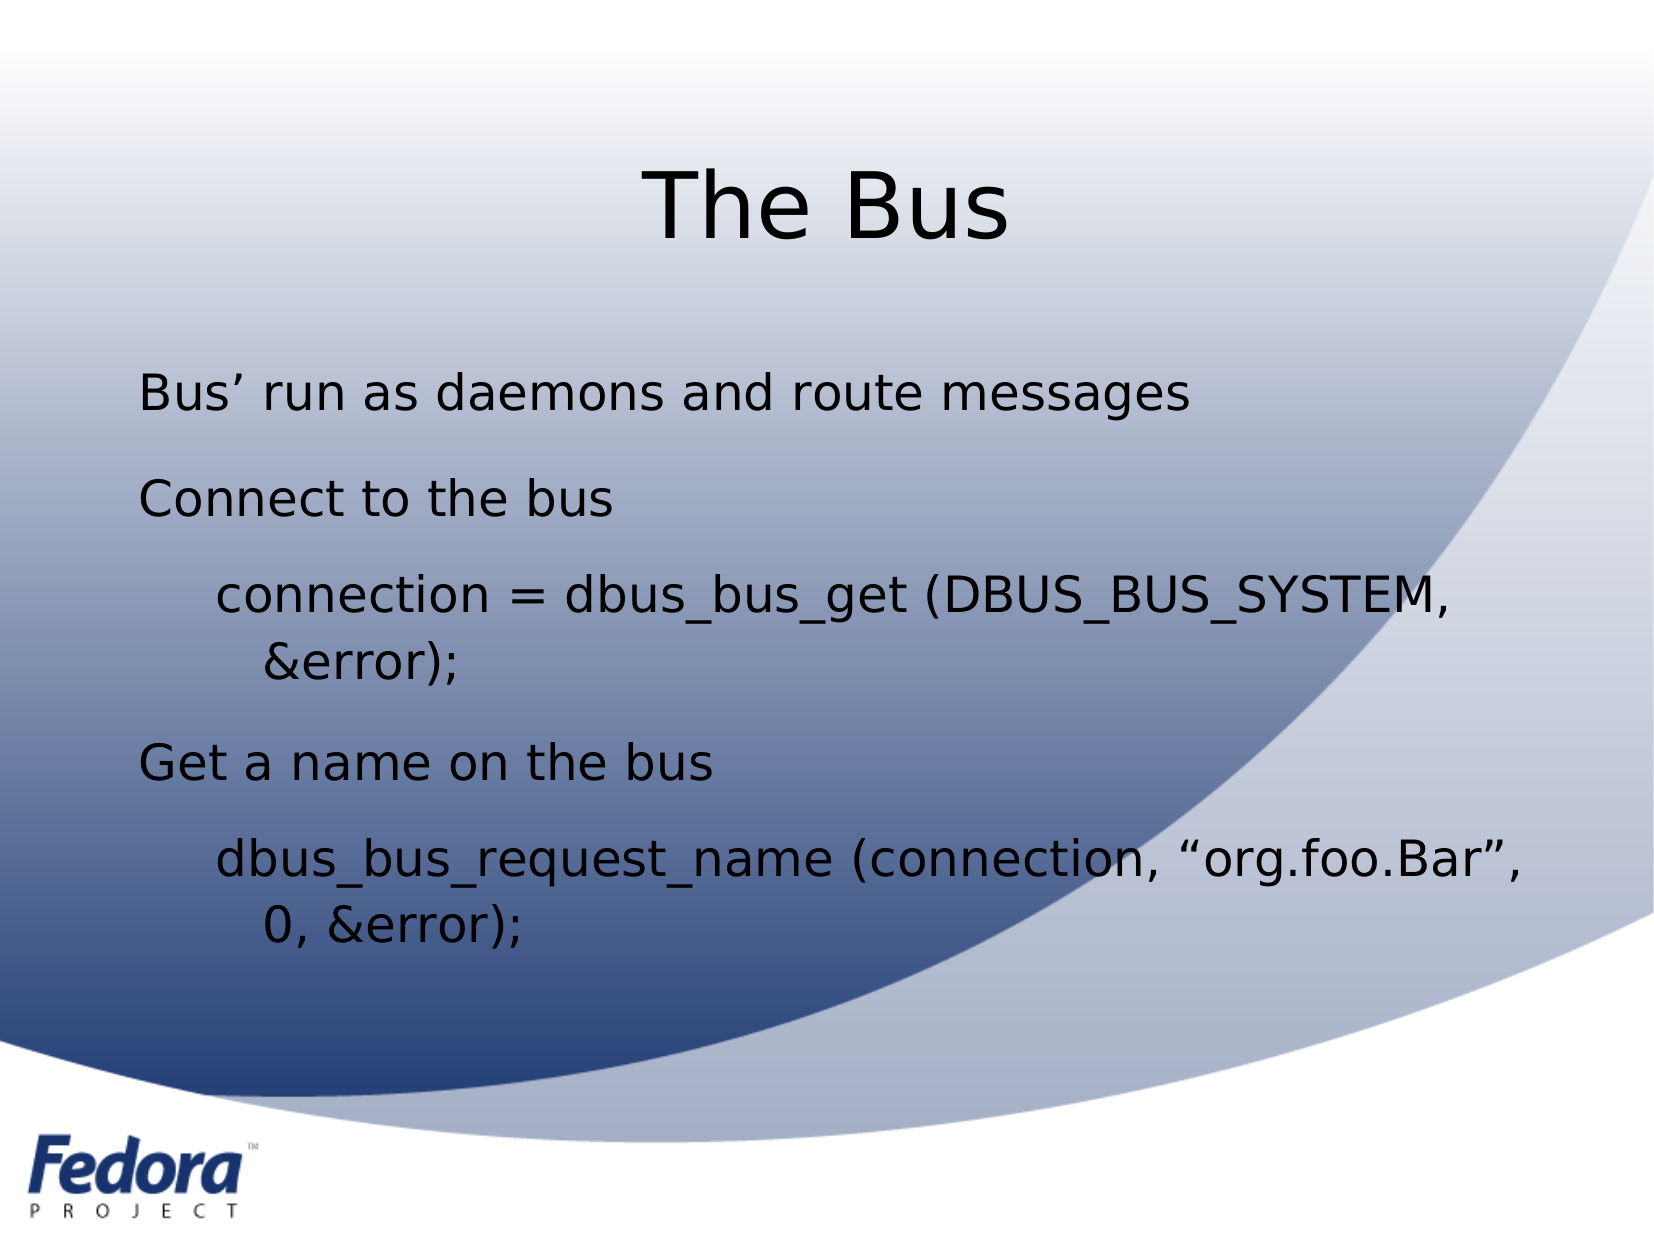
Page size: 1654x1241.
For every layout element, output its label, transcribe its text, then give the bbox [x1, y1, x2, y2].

picture [0, 0, 1654, 1241]
list Bus’ run as daemons and route messages Connect to the bus connection = dbus_bus_get (DBUS_BUS_SYSTEM, &error); Get a name on the bus dbus_bus_request_name (connection, “org.foo.Bar”, 0, &error); [121, 344, 1534, 1126]
title The Bus [121, 102, 1534, 310]
